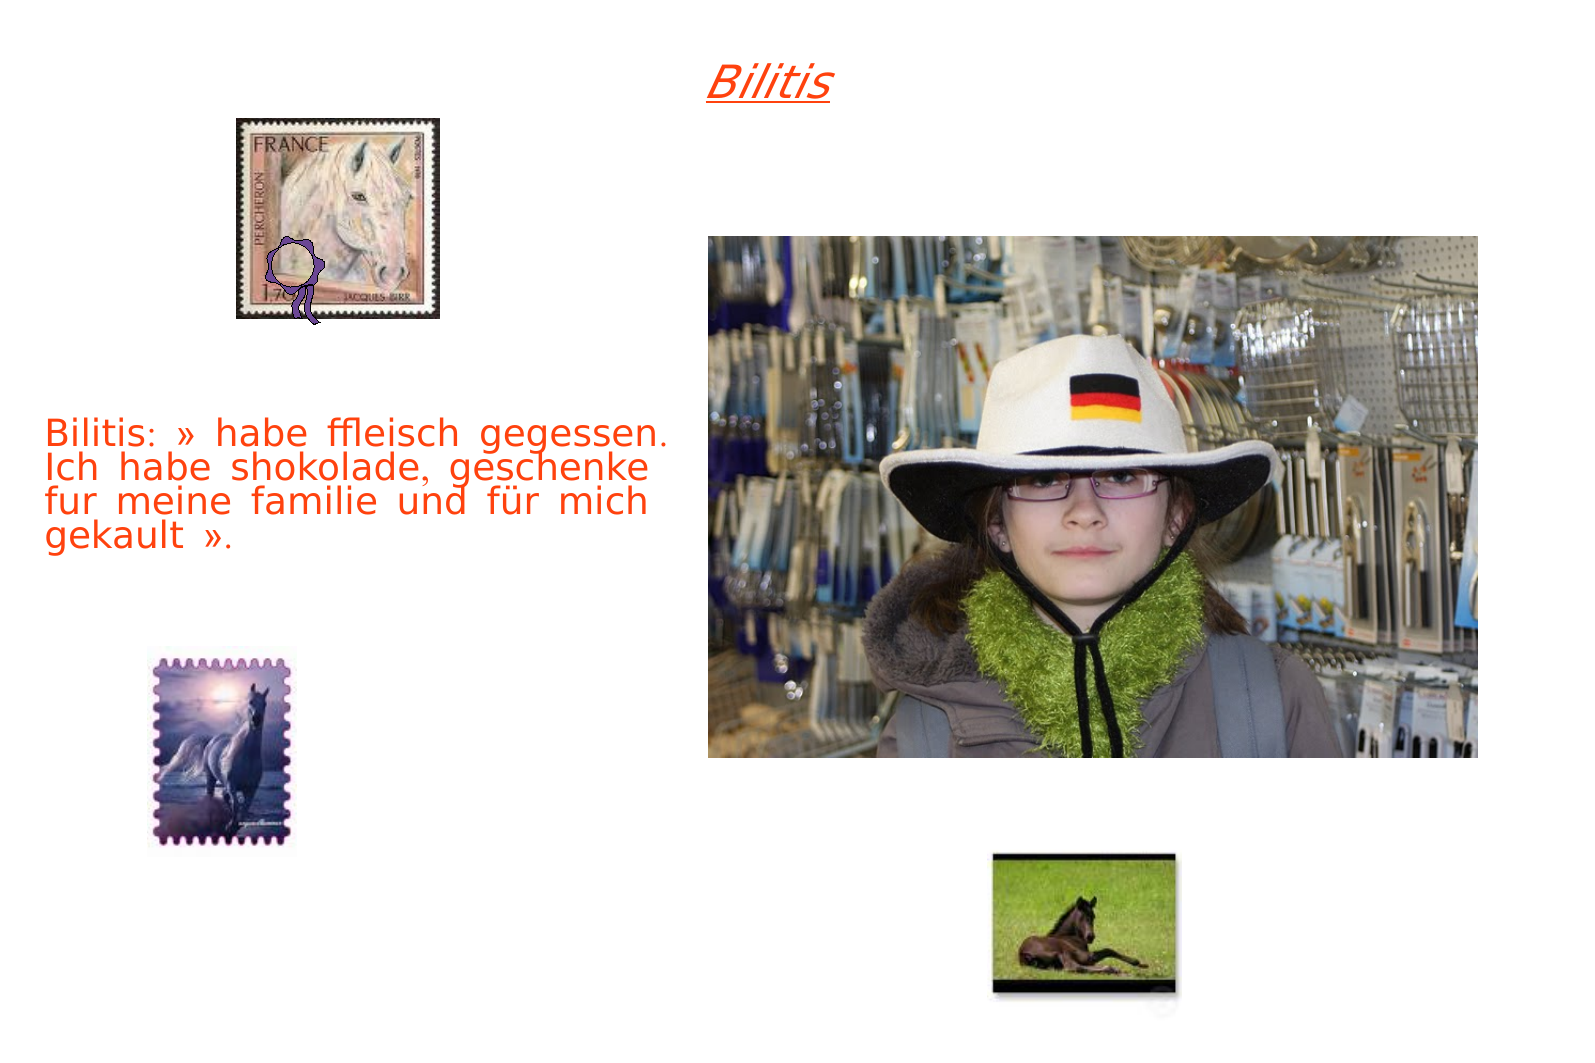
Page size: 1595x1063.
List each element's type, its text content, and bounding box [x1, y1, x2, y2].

picture [987, 826, 1182, 1021]
picture [299, 295, 308, 319]
text_box Bilitis [265, 59, 1270, 120]
picture [236, 118, 440, 319]
text_box Bilitis: » habe ffleisch gegessen. Ich habe shokolade, geschenke fur meine familie und für mich gekault ». [29, 413, 709, 579]
picture [147, 646, 297, 857]
text_box [265, 236, 325, 325]
picture [272, 243, 314, 286]
picture [708, 236, 1478, 758]
